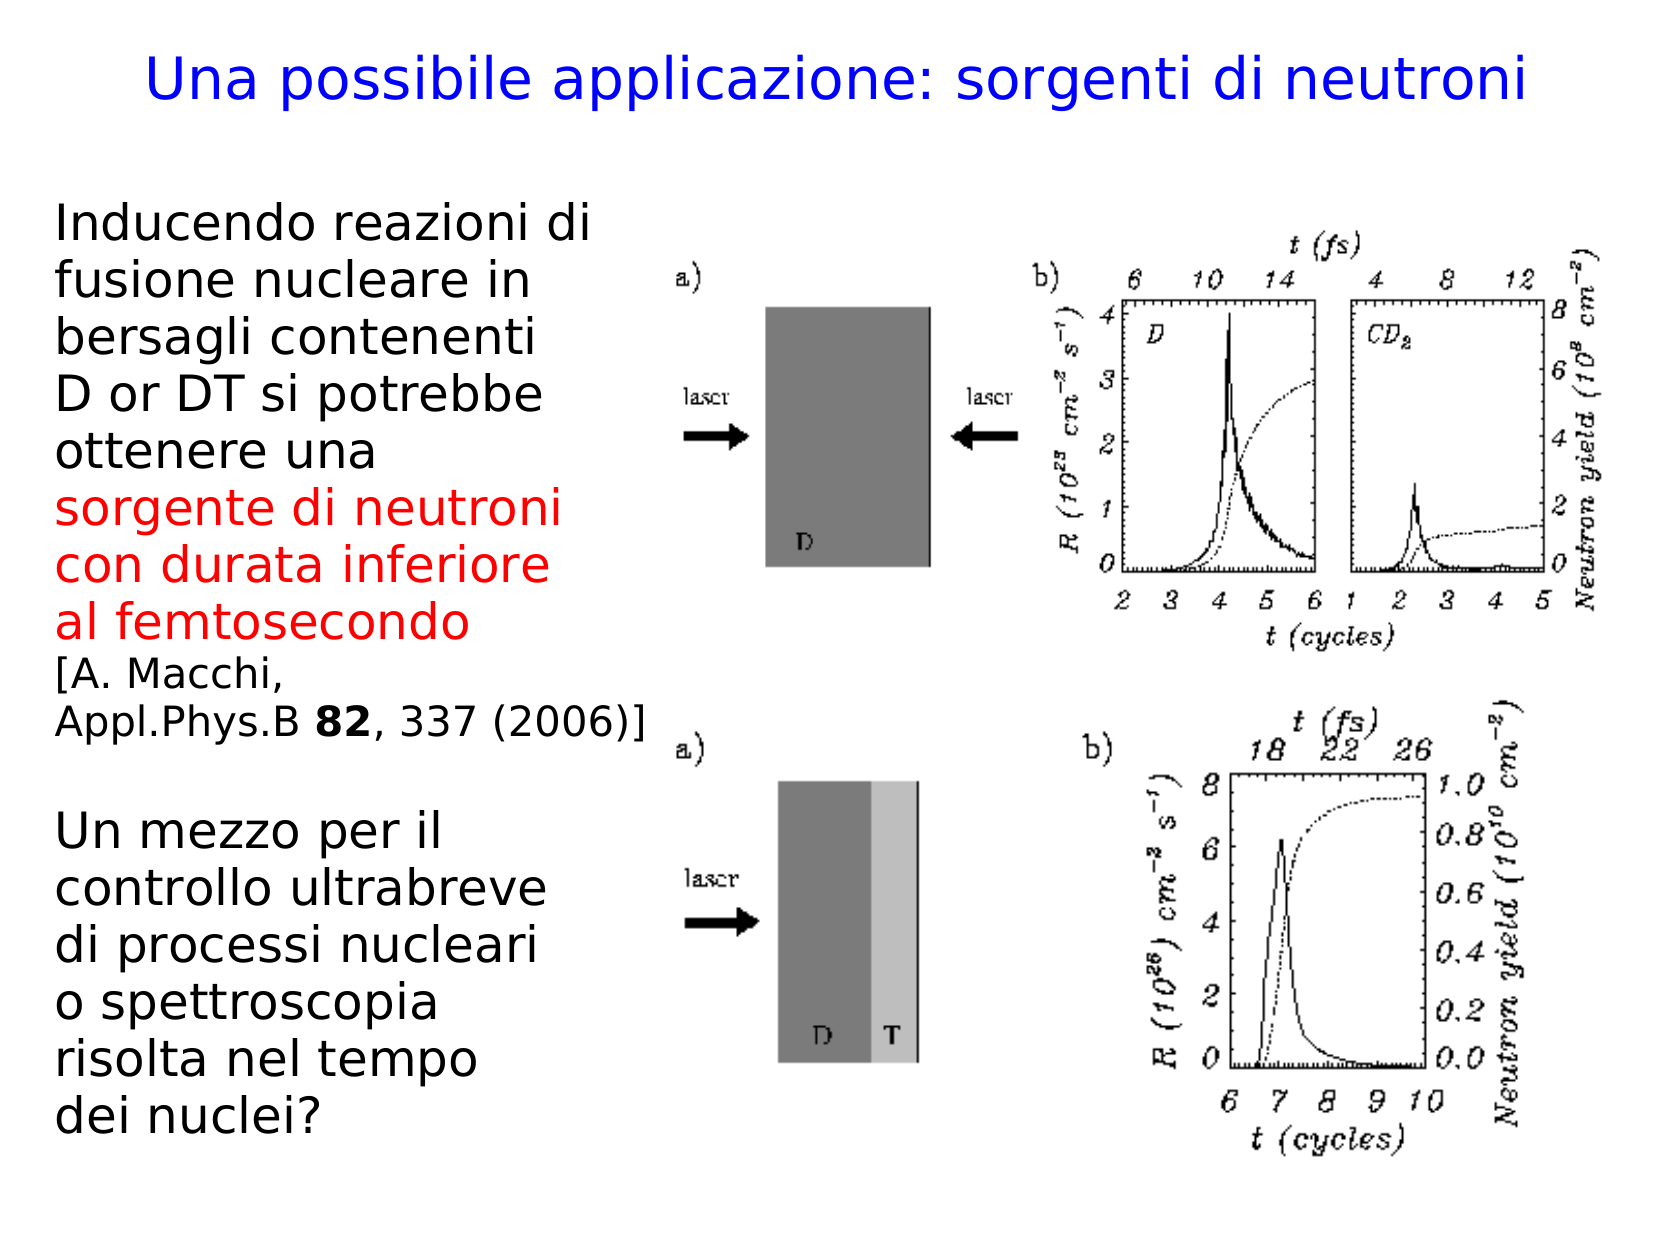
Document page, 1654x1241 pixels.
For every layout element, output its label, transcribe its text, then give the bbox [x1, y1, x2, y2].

picture [675, 208, 1636, 665]
text_box Inducendo reazioni di fusione nucleare in bersagli contenenti D or DT si potrebbe ottenere una sorgente di neutroni con durata inferiore al femtosecondo [A. Macchi, Appl.Phys.B 82, 337 (2006)] Un mezzo per il controllo ultrabreve di processi nucleari o spettroscopia risolta nel tempo dei nuclei? [39, 187, 662, 1153]
picture [675, 674, 1576, 1169]
text_box Una possibile applicazione: sorgenti di neutroni [130, 39, 1546, 121]
